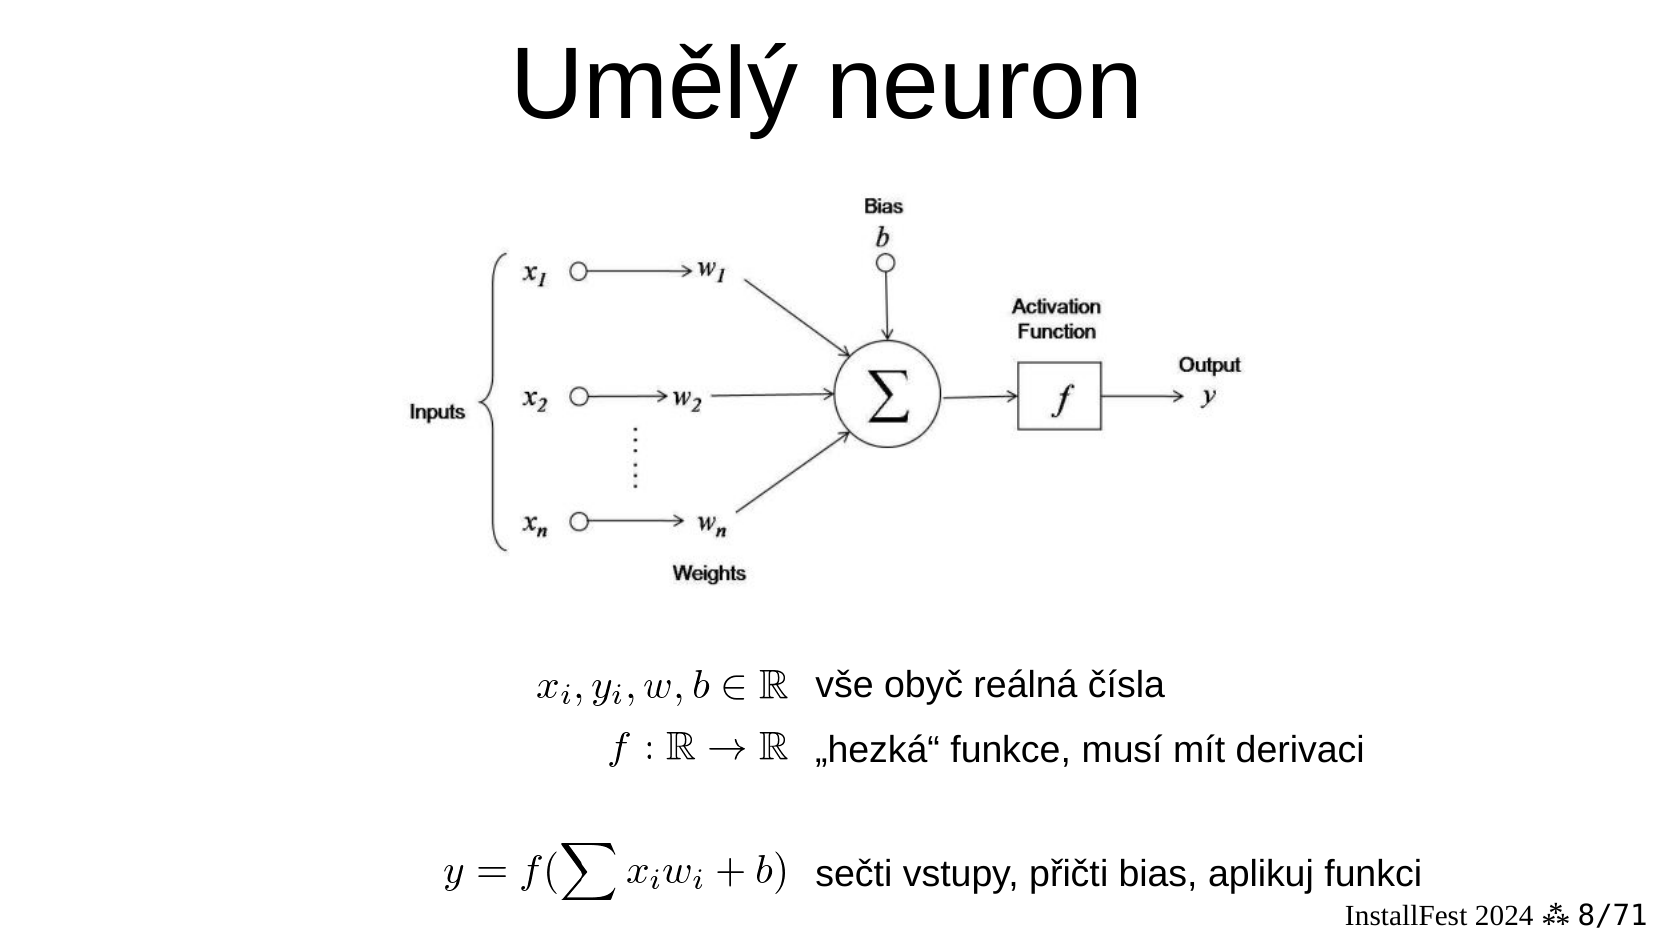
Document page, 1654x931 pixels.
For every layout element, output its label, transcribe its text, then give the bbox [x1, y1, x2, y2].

picture [444, 670, 788, 901]
picture [392, 161, 1260, 603]
text_box sečti vstupy, přičti bias, aplikuj funkci [800, 844, 1438, 902]
text_box vše obyč reálná čísla [800, 655, 1181, 713]
title Umělý neuron [82, 26, 1571, 141]
text_box „hezká“ funkce, musí mít derivaci [800, 720, 1538, 820]
